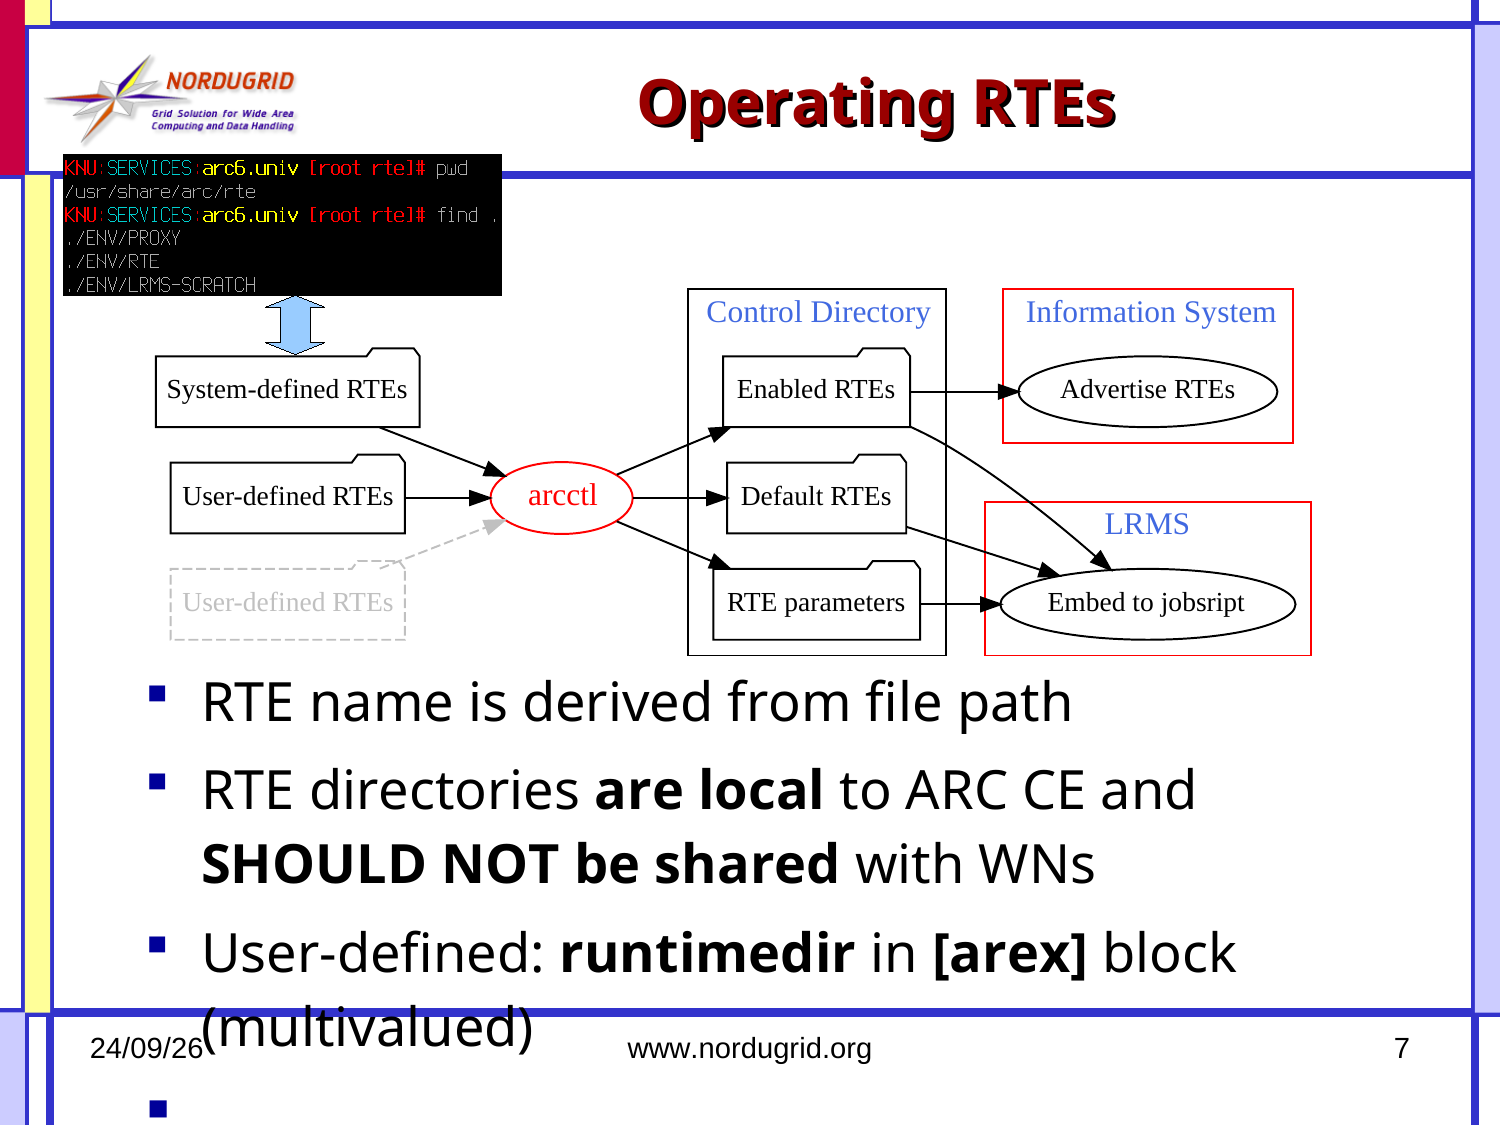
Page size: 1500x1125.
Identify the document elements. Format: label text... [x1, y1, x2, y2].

picture [40, 49, 301, 148]
list RTE name is derived from file path RTE directories are local to ARC CE and SHOULD NOT be shared with WNs User-defined: runtimedir in [arex] block (multivalued) [88, 663, 1427, 1090]
text_box [265, 295, 325, 355]
picture [63, 154, 1335, 663]
title Operating RTEs [324, 17, 1428, 183]
